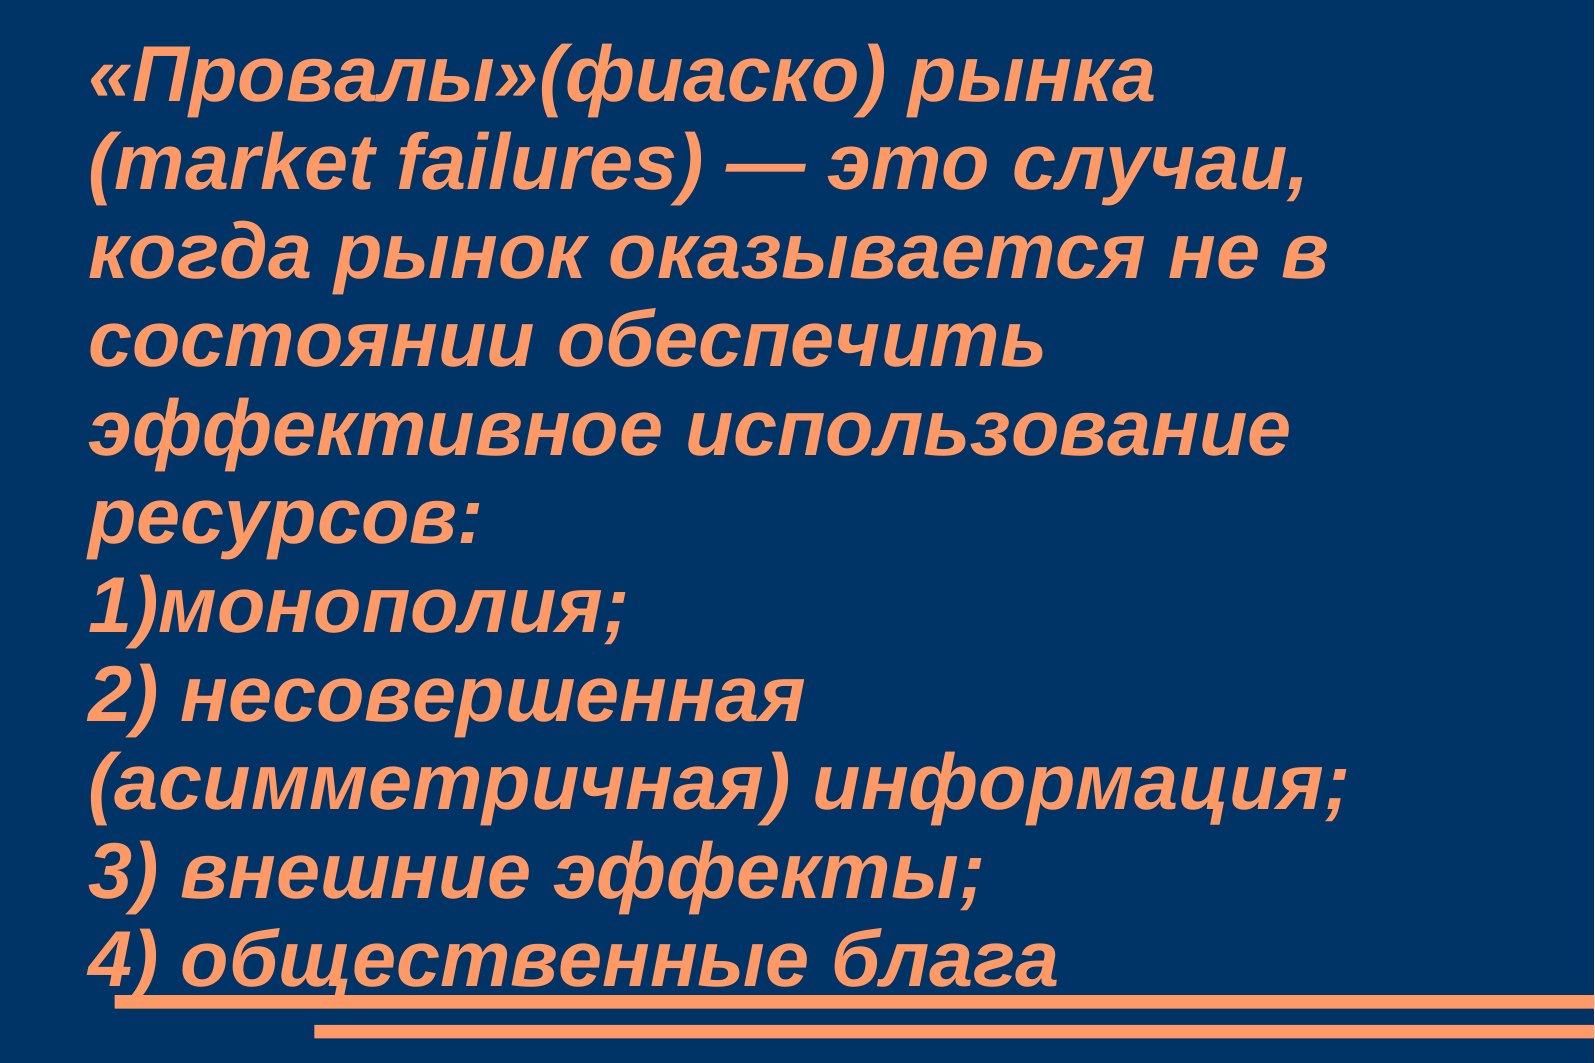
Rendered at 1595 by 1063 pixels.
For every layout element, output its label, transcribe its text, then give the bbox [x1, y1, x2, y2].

title «Провалы»(фиаско) рынка (market failures) — это случаи, когда рынок оказывается не в состоянии обеспечить эффективное использование ресурсов: 1)монополия; 2) несовершенная (асимметричная) информация; 3) внешние эффекты; 4) общественные блага [88, 29, 1447, 1004]
